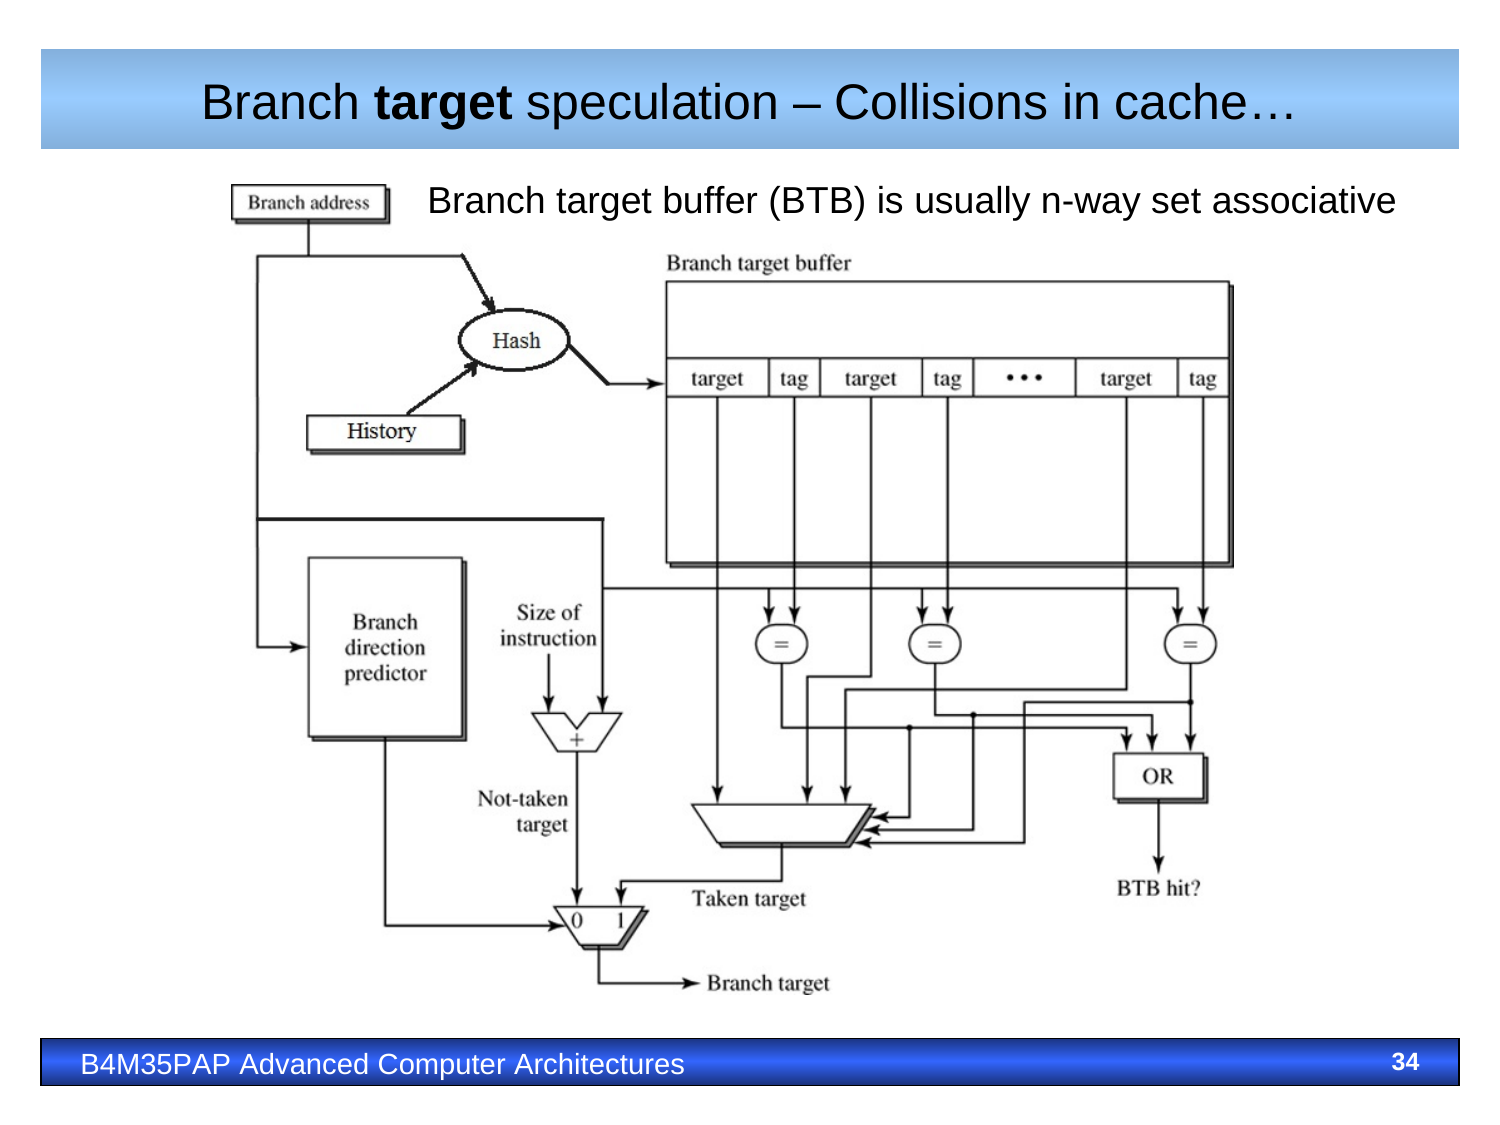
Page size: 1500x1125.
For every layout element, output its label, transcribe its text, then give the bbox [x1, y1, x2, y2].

title Branch target speculation – Collisions in cache… [41, 49, 1459, 149]
text_box Branch target buffer (BTB) is usually n-way set associative [412, 168, 1449, 304]
picture [231, 184, 1234, 995]
